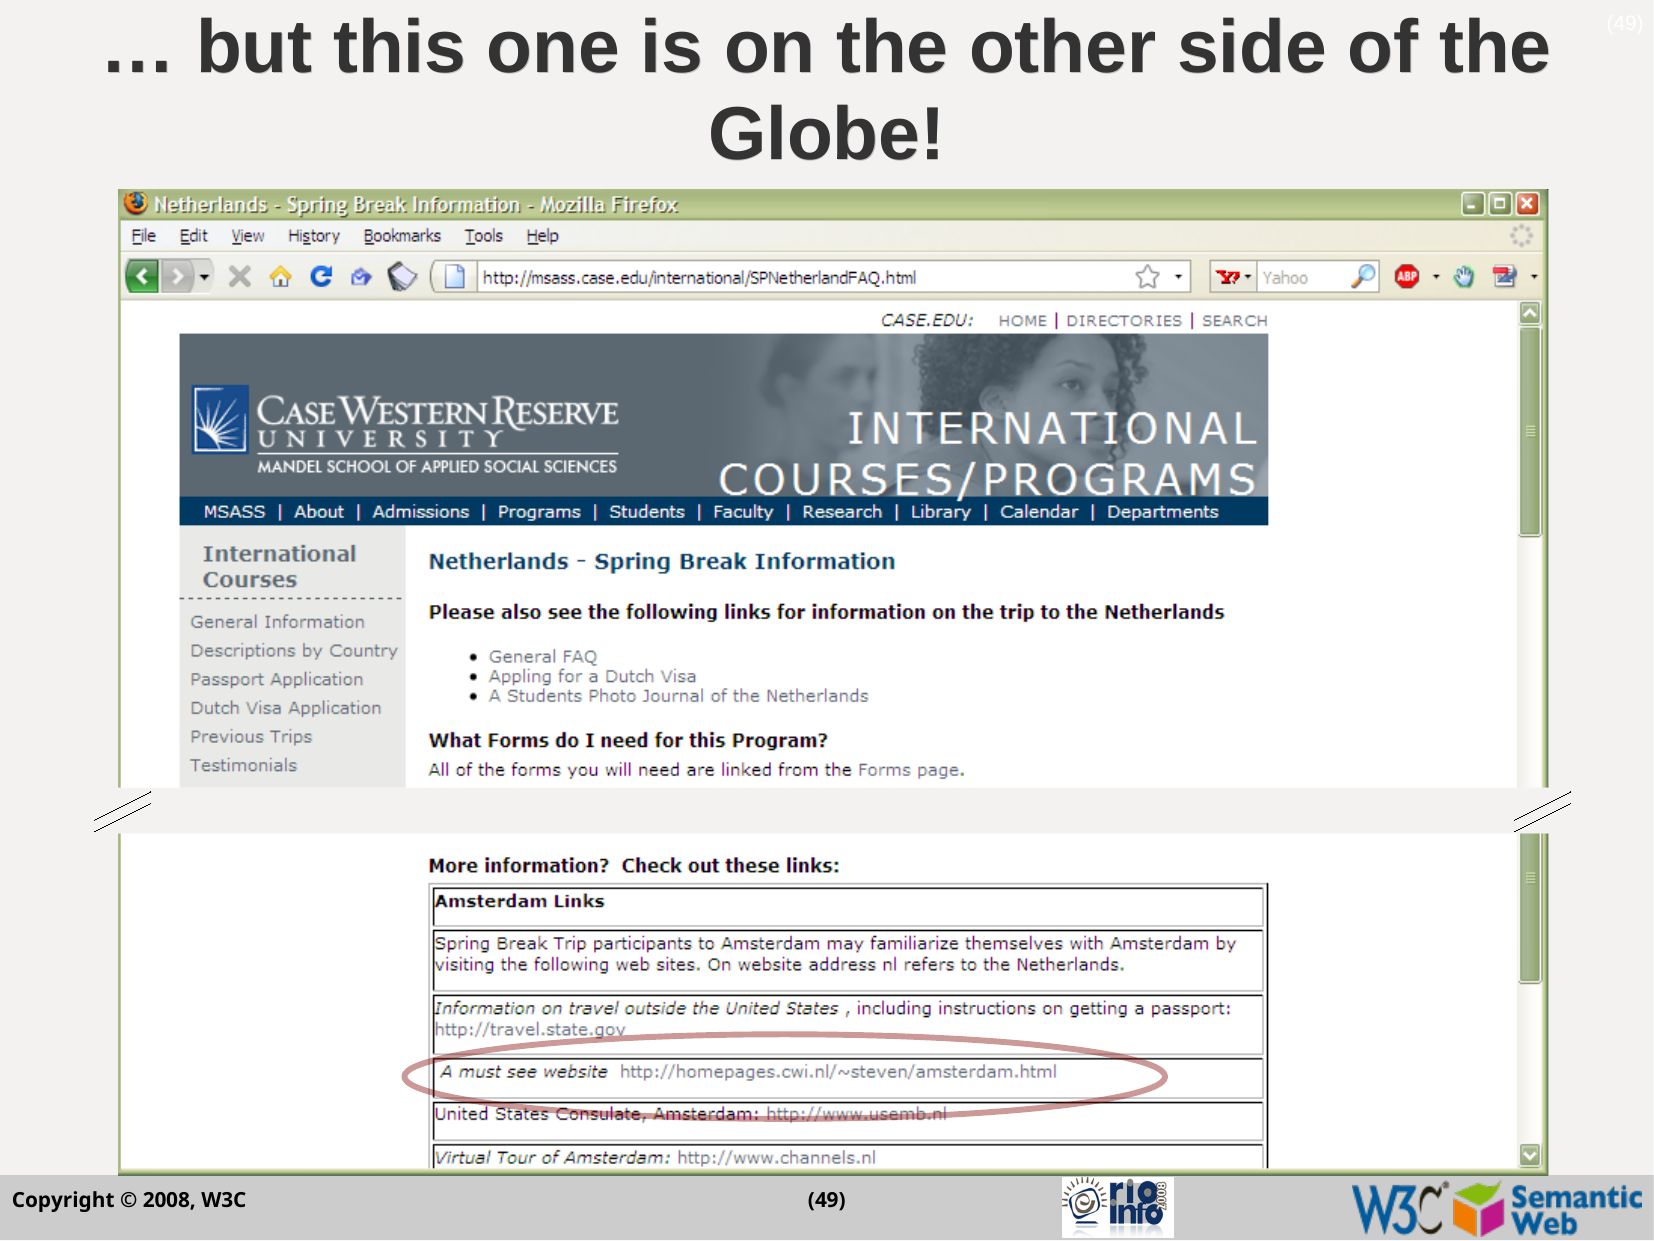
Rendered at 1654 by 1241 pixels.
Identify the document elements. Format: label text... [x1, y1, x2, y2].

title … but this one is on the other side of the Globe! [0, 2, 1654, 175]
picture [1352, 1178, 1642, 1237]
picture [118, 189, 1552, 1176]
picture [1062, 1177, 1174, 1238]
